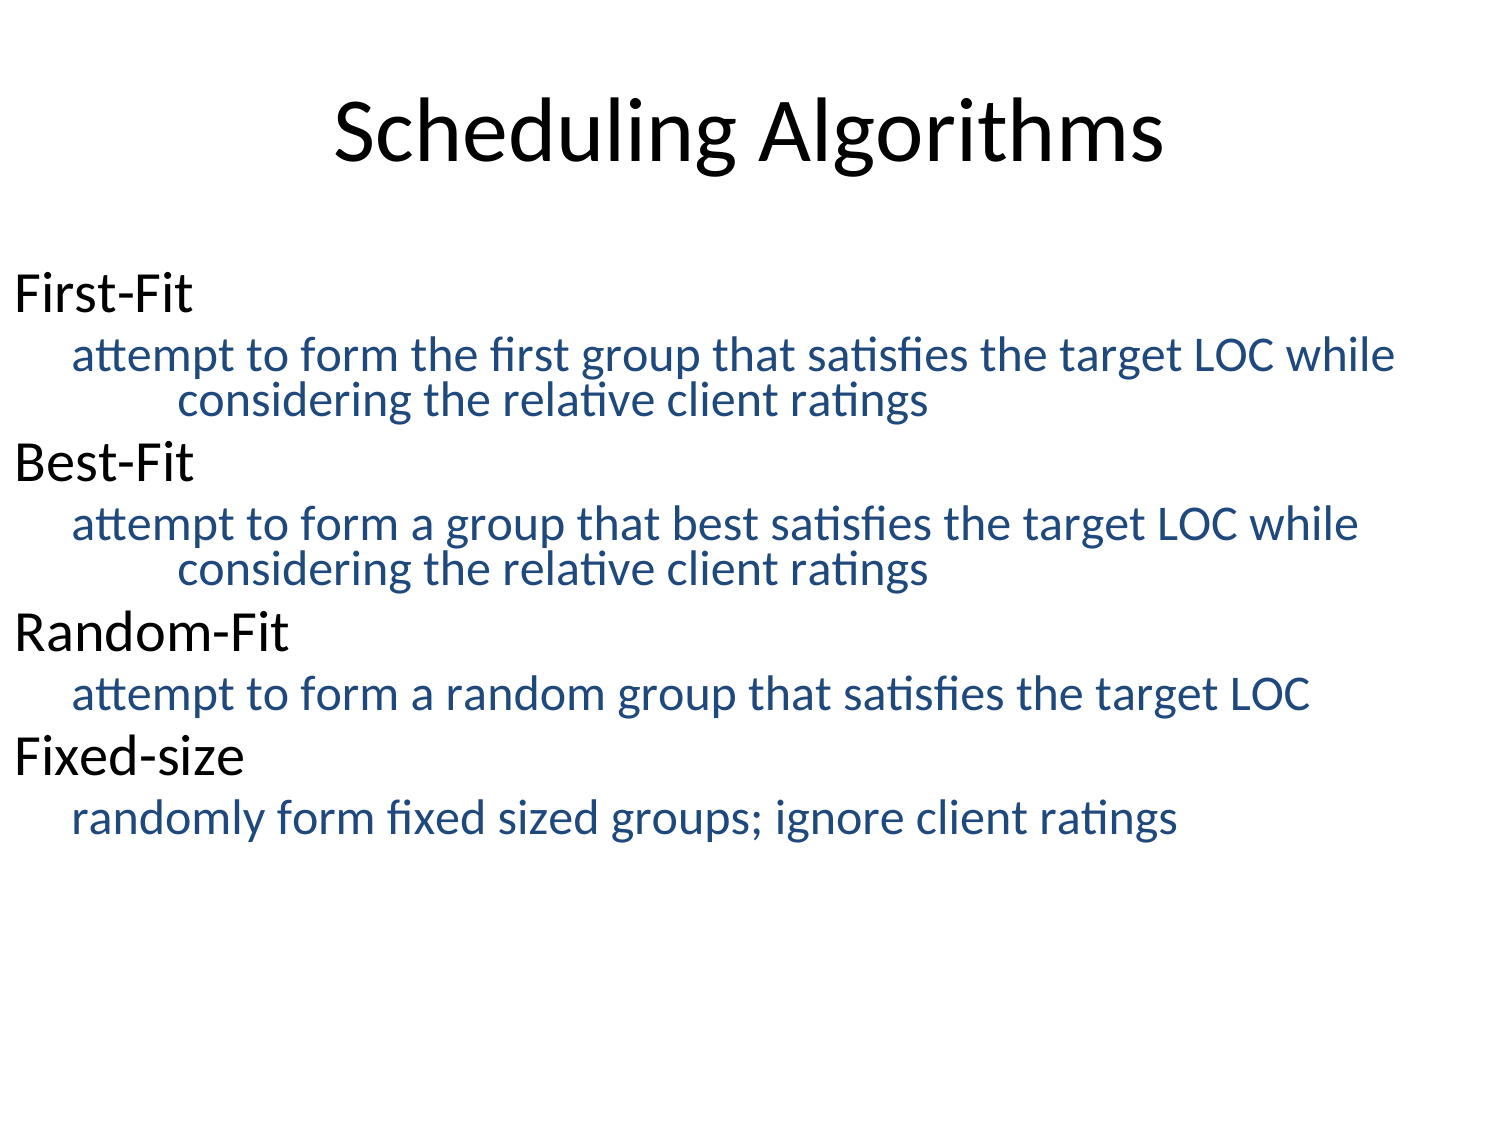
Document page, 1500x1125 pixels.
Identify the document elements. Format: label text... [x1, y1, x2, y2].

title Scheduling Algorithms [75, 45, 1426, 233]
list First-Fit attempt to form the first group that satisfies the target LOC while considering the relative client ratings Best-Fit attempt to form a group that best satisfies the target LOC while considering the relative client ratings Random-Fit attempt to form a random group that satisfies the target LOC Fixed-size randomly form fixed sized groups; ignore client ratings [0, 262, 1500, 1006]
